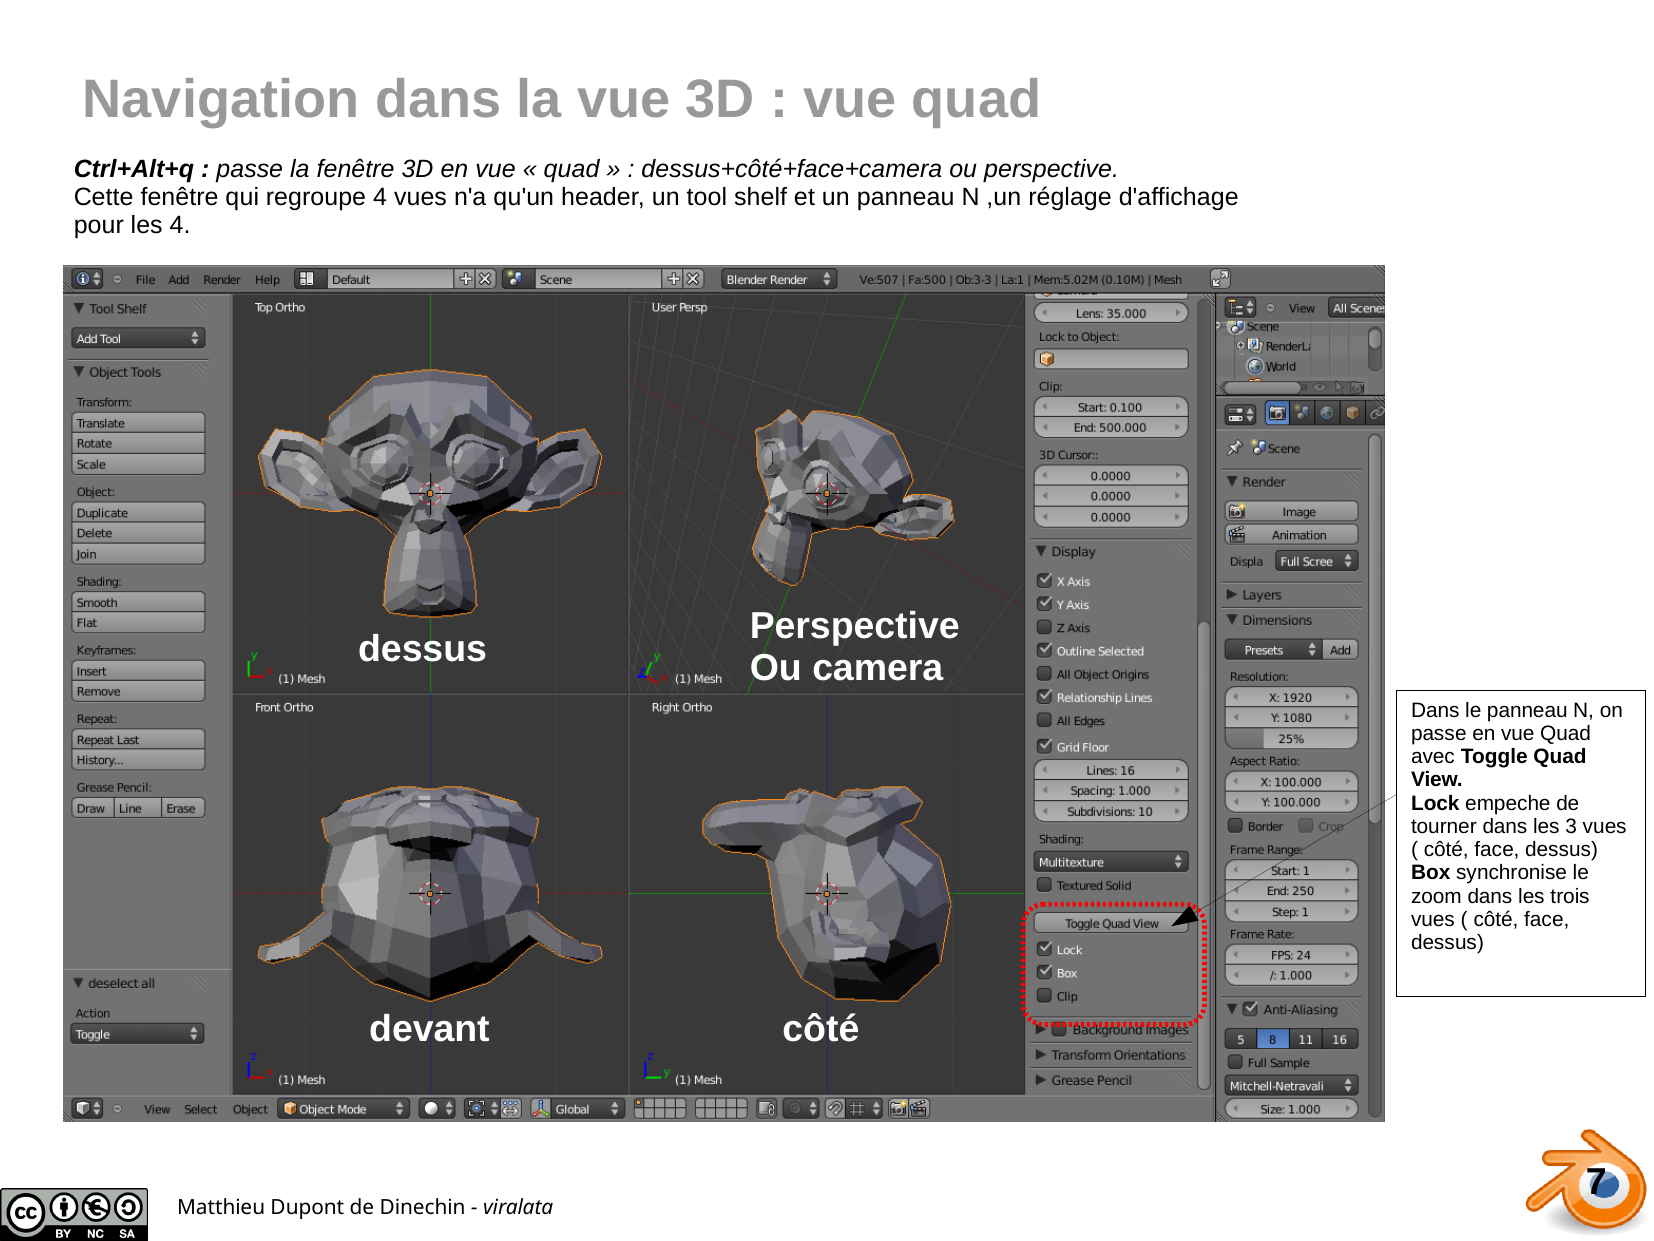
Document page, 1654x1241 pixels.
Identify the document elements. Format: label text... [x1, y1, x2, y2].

title Navigation dans la vue 3D : vue quad [82, 56, 1565, 141]
text_box côté [767, 999, 875, 1063]
text_box Dans le panneau N, on passe en vue Quad avec Toggle Quad View. Lock empeche de tourner dans les 3 vues ( côté, face, dessus) Box synchronise le zoom dans les trois vues ( côté, face, dessus) [1396, 690, 1646, 997]
text_box Perspective Ou camera [735, 596, 975, 709]
picture [1520, 1117, 1648, 1241]
text_box Ctrl+Alt+q : passe la fenêtre 3D en vue « quad » : dessus+côté+face+camera ou perspective. Cette fenêtre qui regroupe 4 vues n'a qu'un header, un tool shelf et un panneau N ,un réglage d'affichage pour les 4. [59, 147, 1270, 355]
picture [0, 1188, 148, 1241]
text_box devant [354, 999, 504, 1063]
picture [63, 265, 1385, 1123]
text_box dessus [343, 620, 502, 684]
